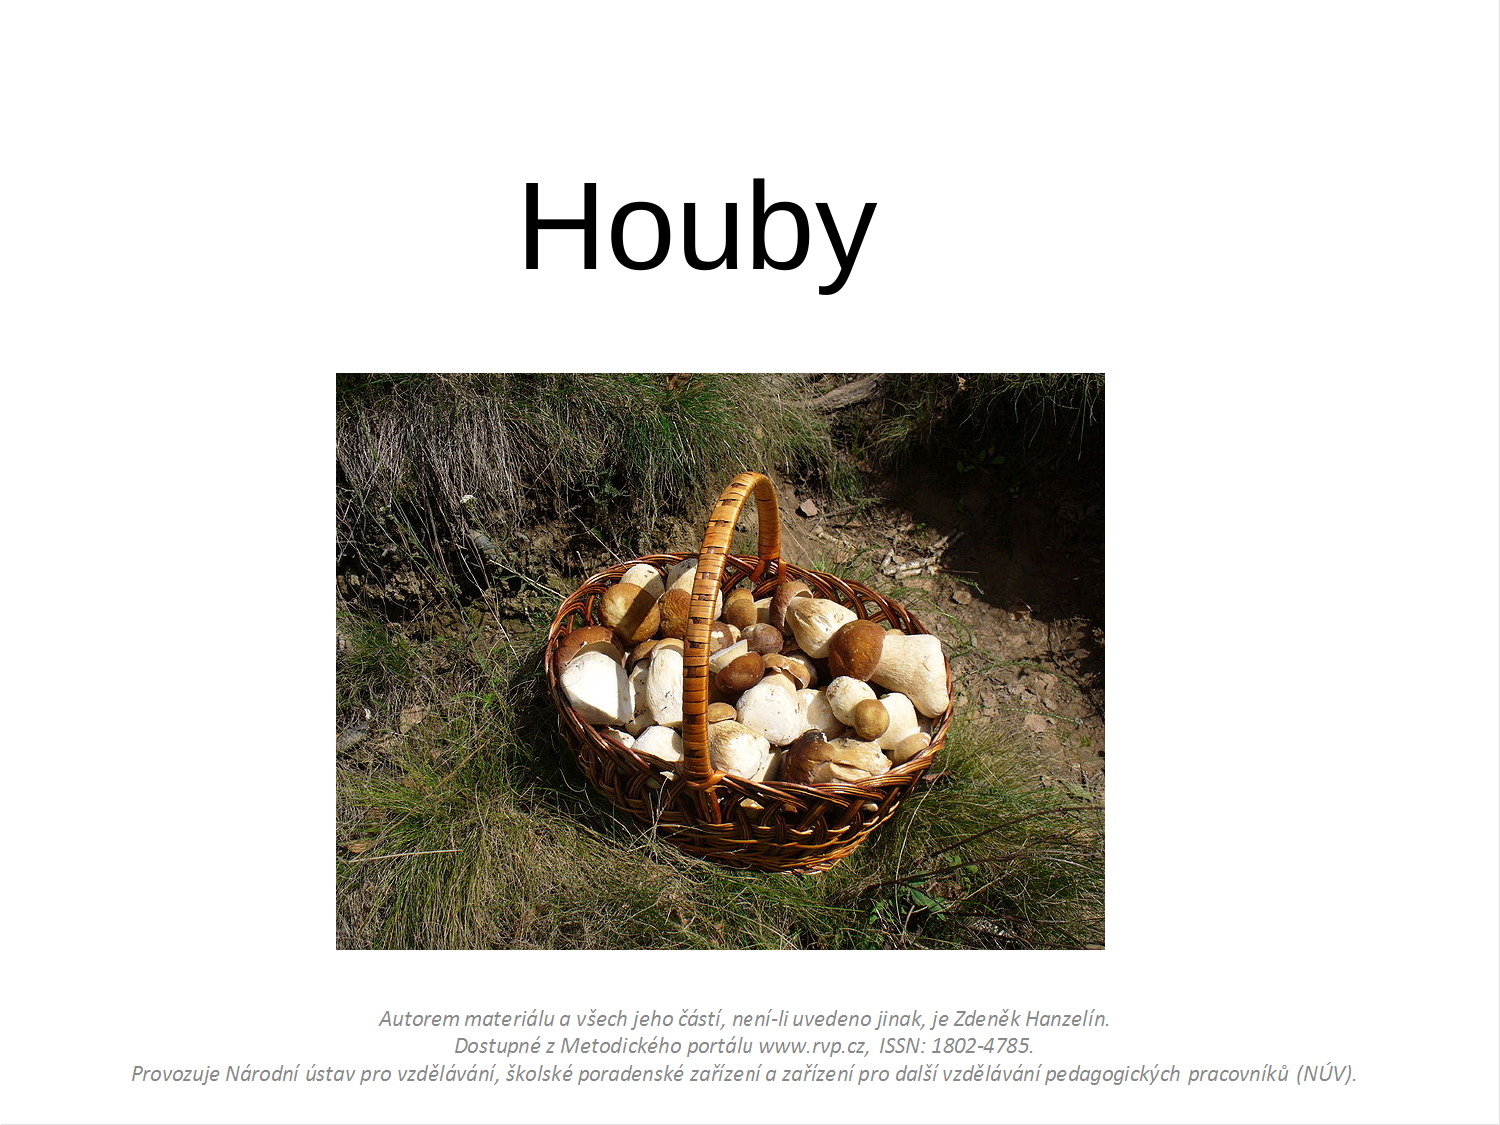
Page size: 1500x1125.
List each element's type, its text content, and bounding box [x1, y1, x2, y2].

picture [0, 0, 1500, 1125]
text_box Houby [501, 137, 893, 303]
